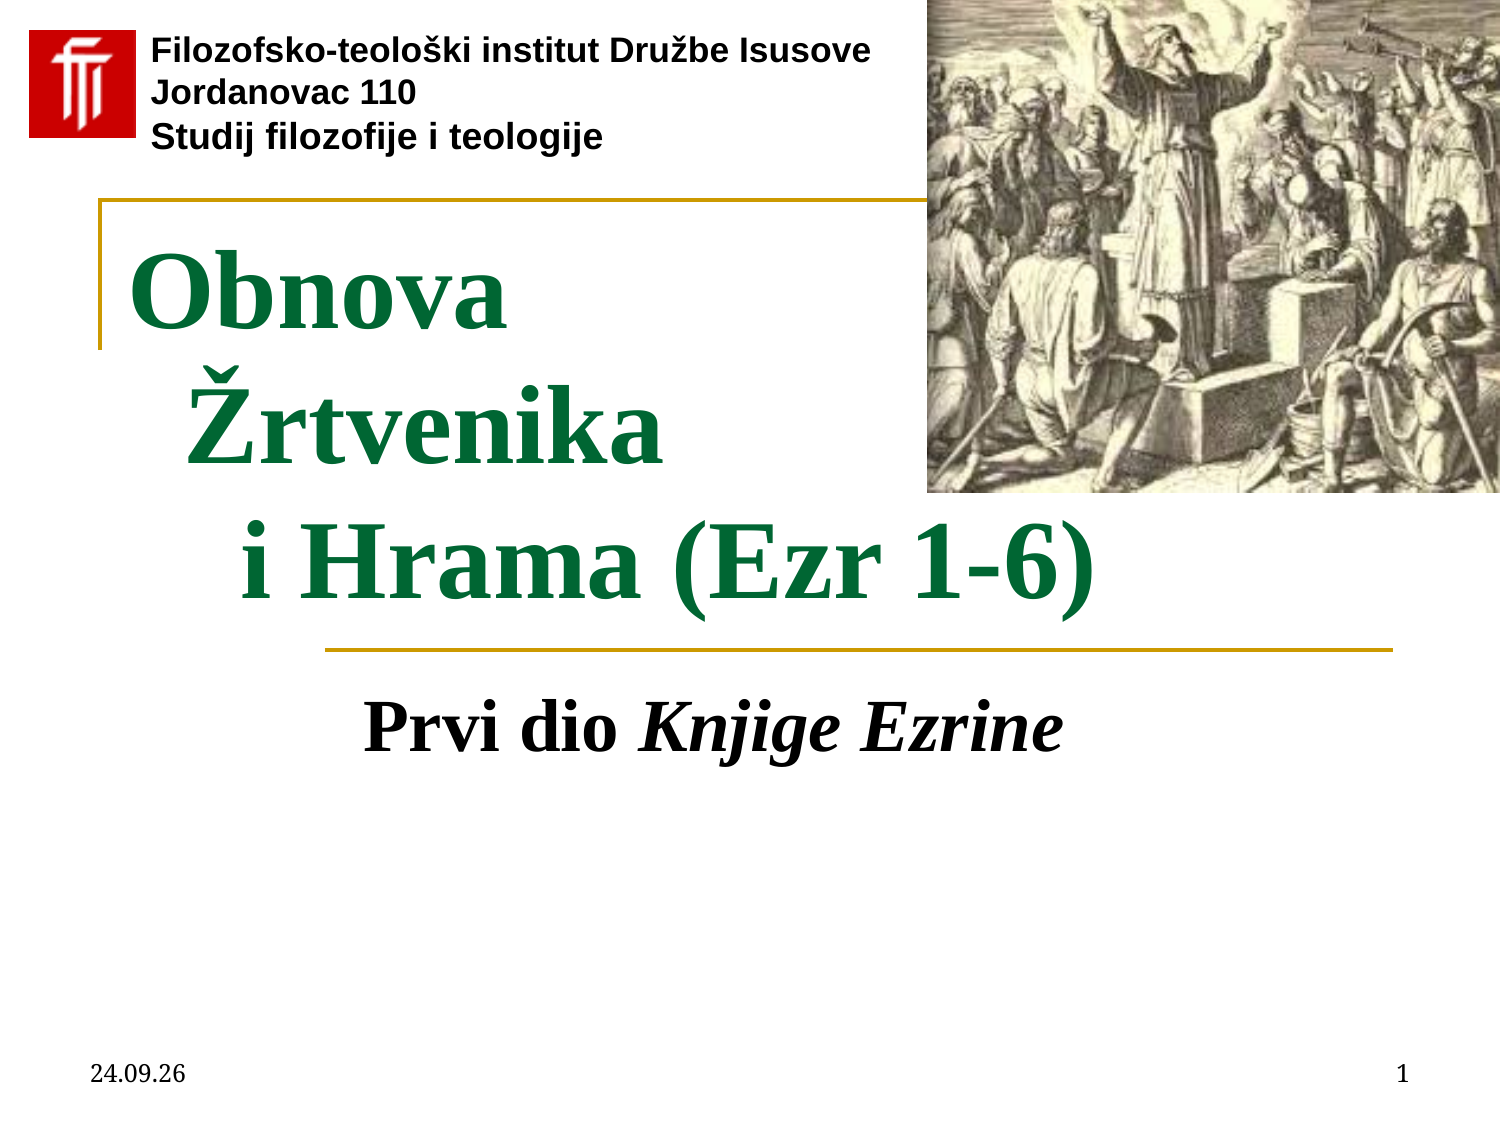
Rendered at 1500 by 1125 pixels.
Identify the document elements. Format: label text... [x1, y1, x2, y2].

picture [29, 30, 135, 138]
subtitle Prvi dio Knjige Ezrine [348, 668, 1399, 1047]
text_box Filozofsko-teološki institut Družbe Isusove Jordanovac 110 Studij filozofije i teologije [135, 19, 904, 165]
text_box <number> [1074, 1024, 1426, 1100]
text_box 09.12.25 [74, 1024, 426, 1100]
title Obnova Žrtvenika i Hrama (Ezr 1-6) [112, 208, 1388, 650]
picture [927, 0, 1500, 493]
